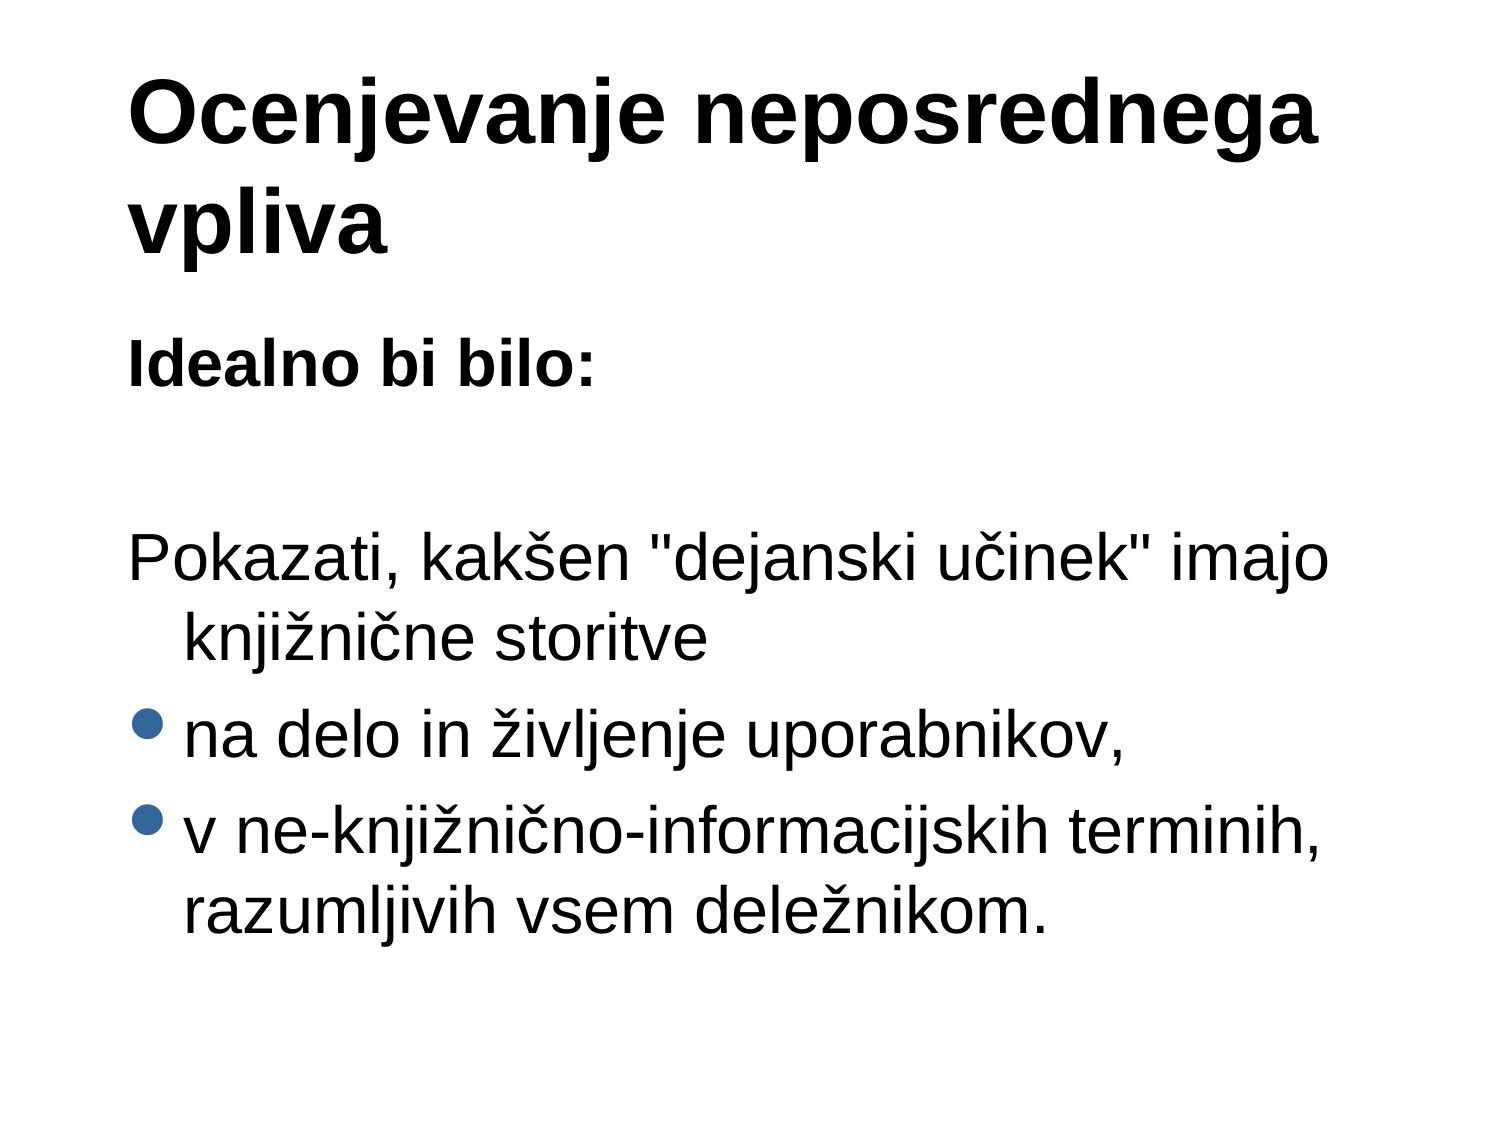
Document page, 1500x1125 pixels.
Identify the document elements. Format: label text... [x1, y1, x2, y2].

list Idealno bi bilo: Pokazati, kakšen "dejanski učinek" imajo knjižnične storitve na delo in življenje uporabnikov, v ne-knjižnično-informacijskih terminih, razumljivih vsem deležnikom. [112, 312, 1388, 988]
title Ocenjevanje neposrednega vpliva [112, 0, 1388, 279]
